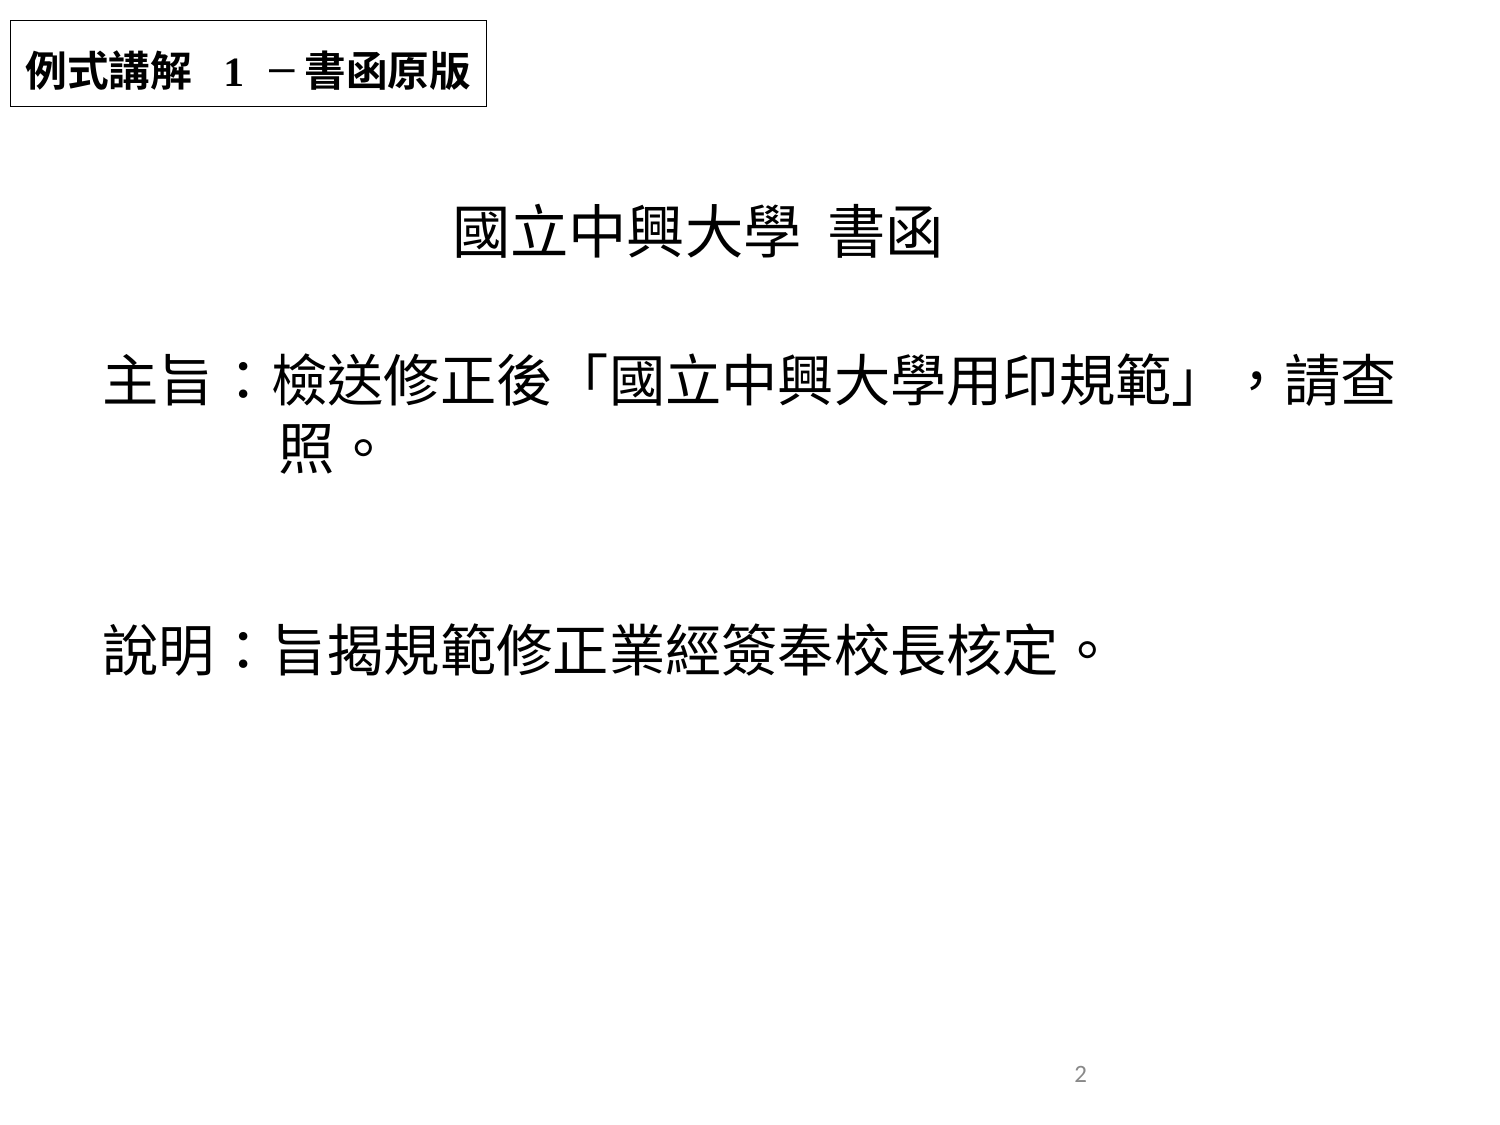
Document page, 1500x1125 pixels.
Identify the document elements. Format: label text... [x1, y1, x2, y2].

text_box 2 [1059, 1042, 1397, 1103]
text_box 例式講解 1 ─書函原版 [10, 20, 487, 107]
text_box 主旨：檢送修正後「國立中興大學用印規範」，請查照。 說明：旨揭規範修正業經簽奉校長核定。 [87, 338, 1413, 690]
text_box 國立中興大學 書函 [437, 187, 959, 272]
